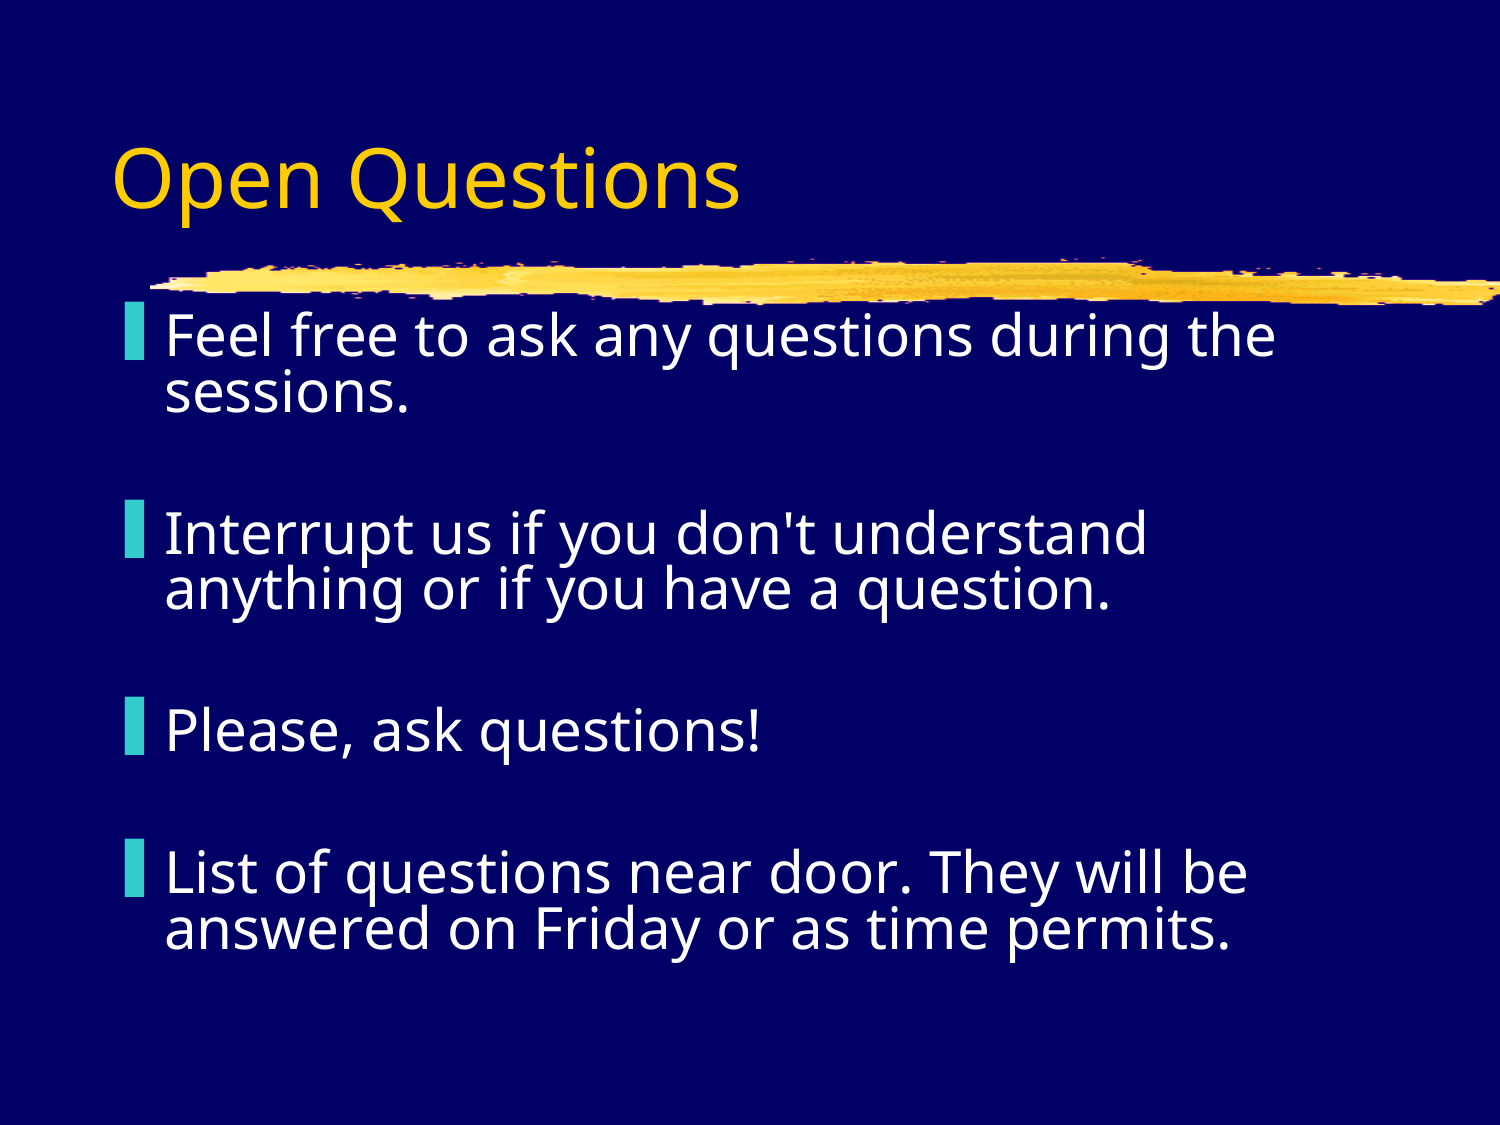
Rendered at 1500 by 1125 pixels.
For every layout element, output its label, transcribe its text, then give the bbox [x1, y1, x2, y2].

picture [150, 252, 1500, 316]
title Open Questions [110, 78, 1391, 297]
list Feel free to ask any questions during the sessions. Interrupt us if you don't understand anything or if you have a question. Please, ask questions! List of questions near door. They will be answered on Friday or as time permits. [110, 312, 1391, 1118]
